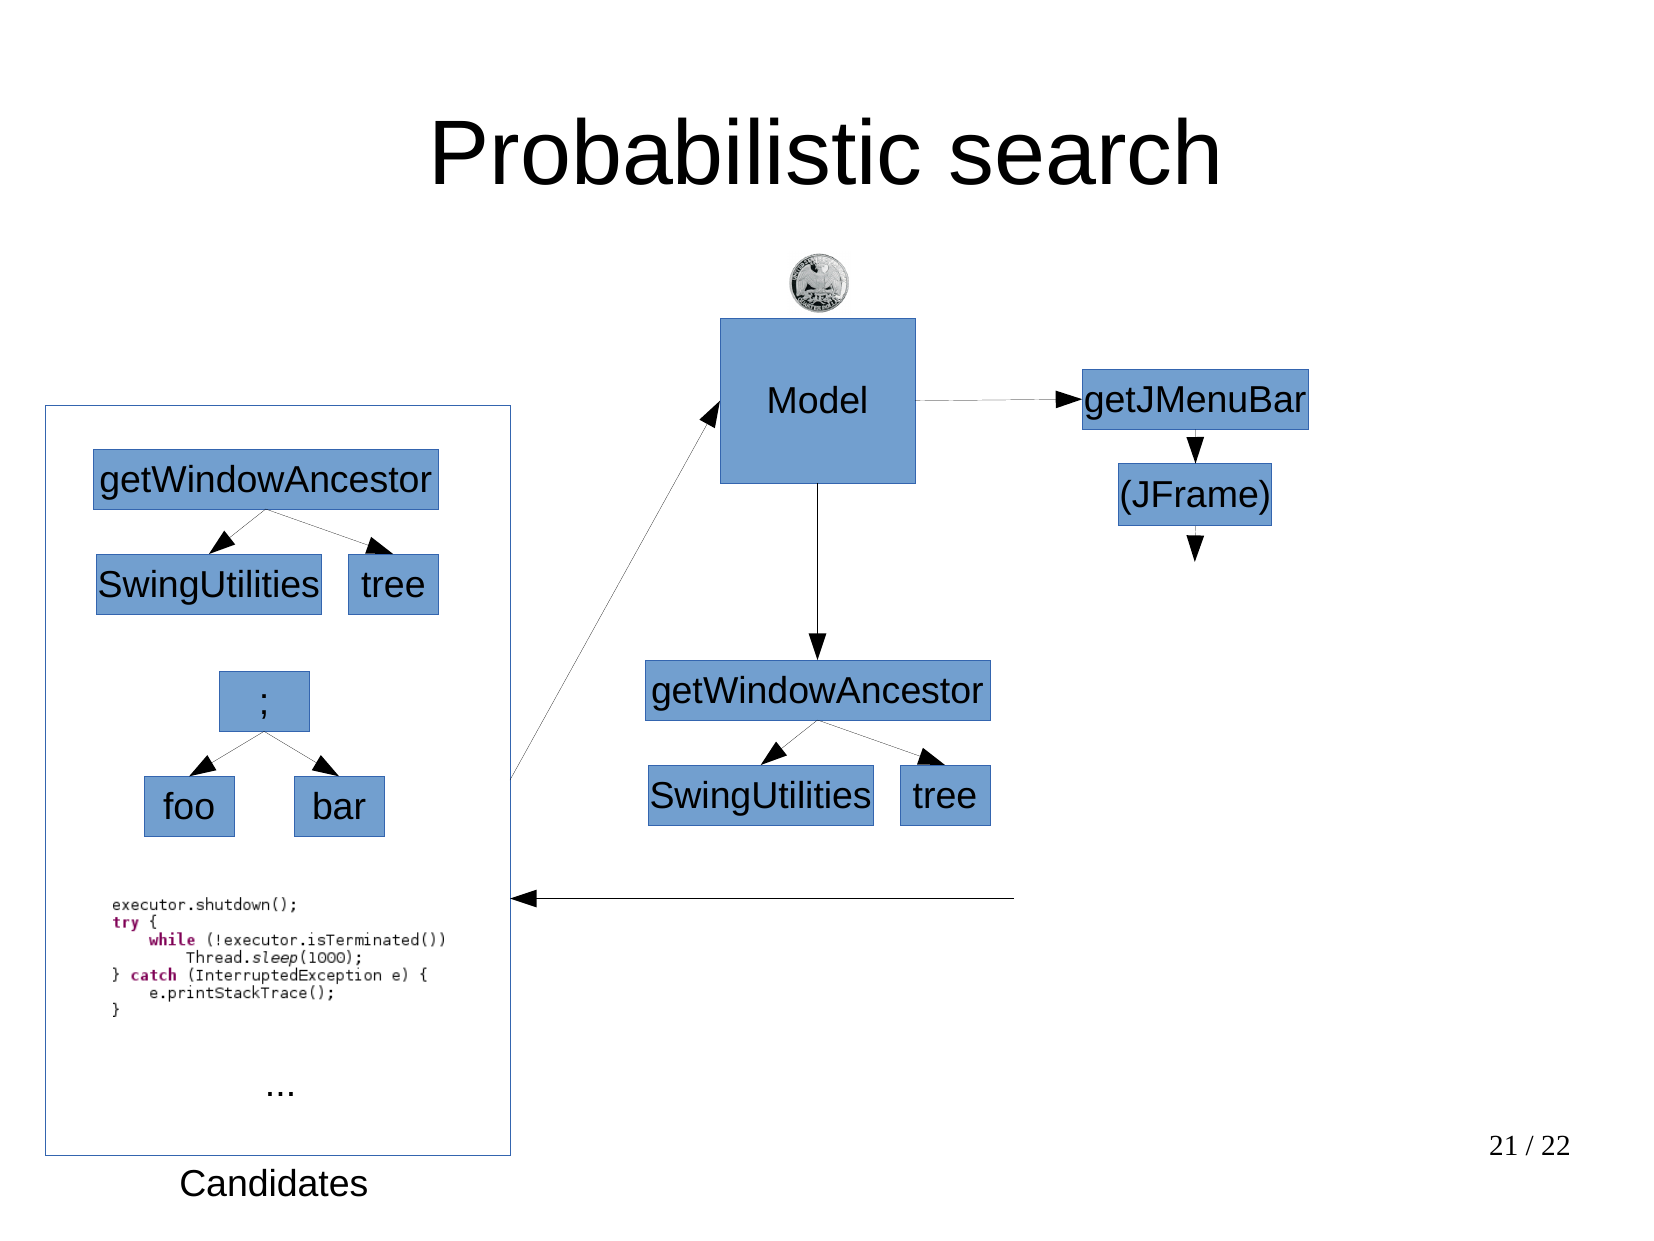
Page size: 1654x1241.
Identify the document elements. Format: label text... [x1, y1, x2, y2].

title Probabilistic search [82, 49, 1571, 257]
picture [113, 896, 444, 1017]
text_box tree [900, 765, 991, 826]
text_box tree [348, 554, 439, 615]
text_box getJMenuBar [1082, 369, 1309, 430]
text_box Candidates [164, 1155, 390, 1212]
text_box bar [294, 776, 385, 837]
text_box getWindowAncestor [93, 449, 439, 510]
text_box (JFrame) [1118, 463, 1272, 526]
text_box SwingUtilities [96, 554, 322, 615]
text_box SwingUtilities [648, 765, 874, 826]
text_box ; [219, 671, 310, 732]
text_box getWindowAncestor [645, 660, 991, 721]
picture [787, 251, 851, 316]
text_box foo [144, 776, 235, 837]
text_box ... [250, 1055, 312, 1112]
text_box Model [720, 318, 916, 484]
